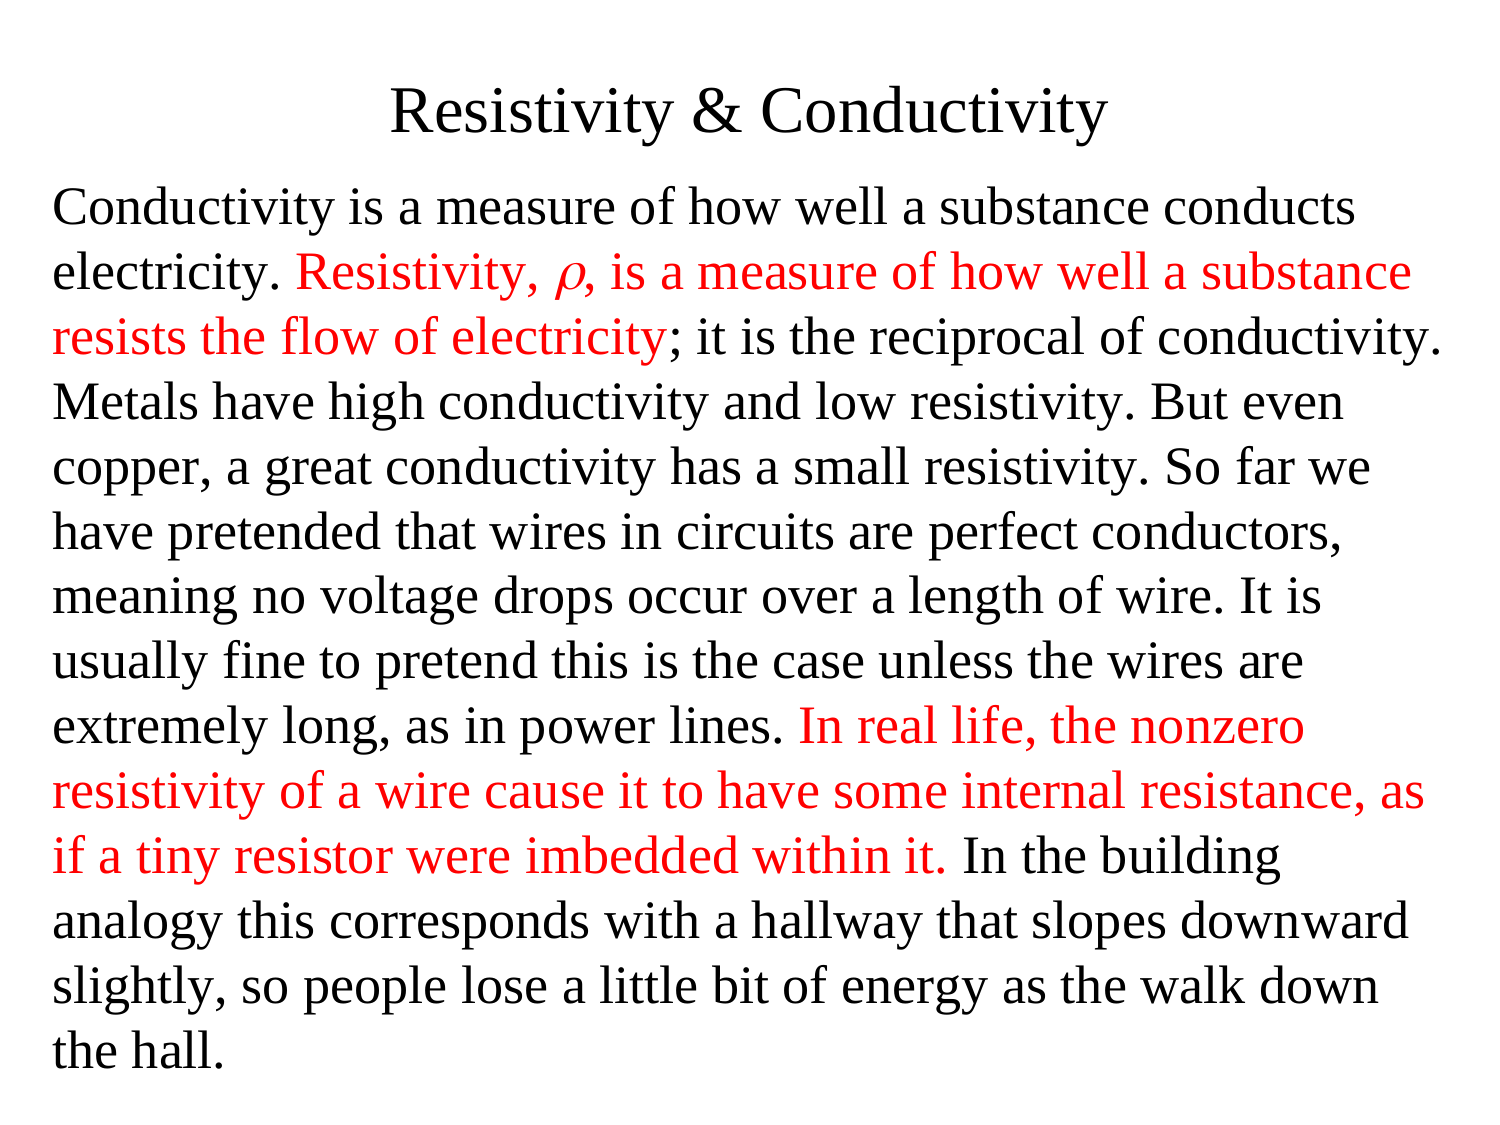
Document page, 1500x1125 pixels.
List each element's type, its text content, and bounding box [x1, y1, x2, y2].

title Resistivity & Conductivity [112, 49, 1388, 162]
text_box Conductivity is a measure of how well a substance conducts electricity. Resistivity, , is a measure of how well a substance resists the flow of electricity; it is the reciprocal of conductivity. Metals have high conductivity and low resistivity. But even copper, a great conductivity has a small resistivity. So far we have pretended that wires in circuits are perfect conductors, meaning no voltage drops occur over a length of wire. It is usually fine to pretend this is the case unless the wires are extremely long, as in power lines. In real life, the nonzero resistivity of a wire cause it to have some internal resistance, as if a tiny resistor were imbedded within it. In the building analogy this corresponds with a hallway that slopes downward slightly, so people lose a little bit of energy as the walk down the hall. [37, 162, 1463, 1088]
